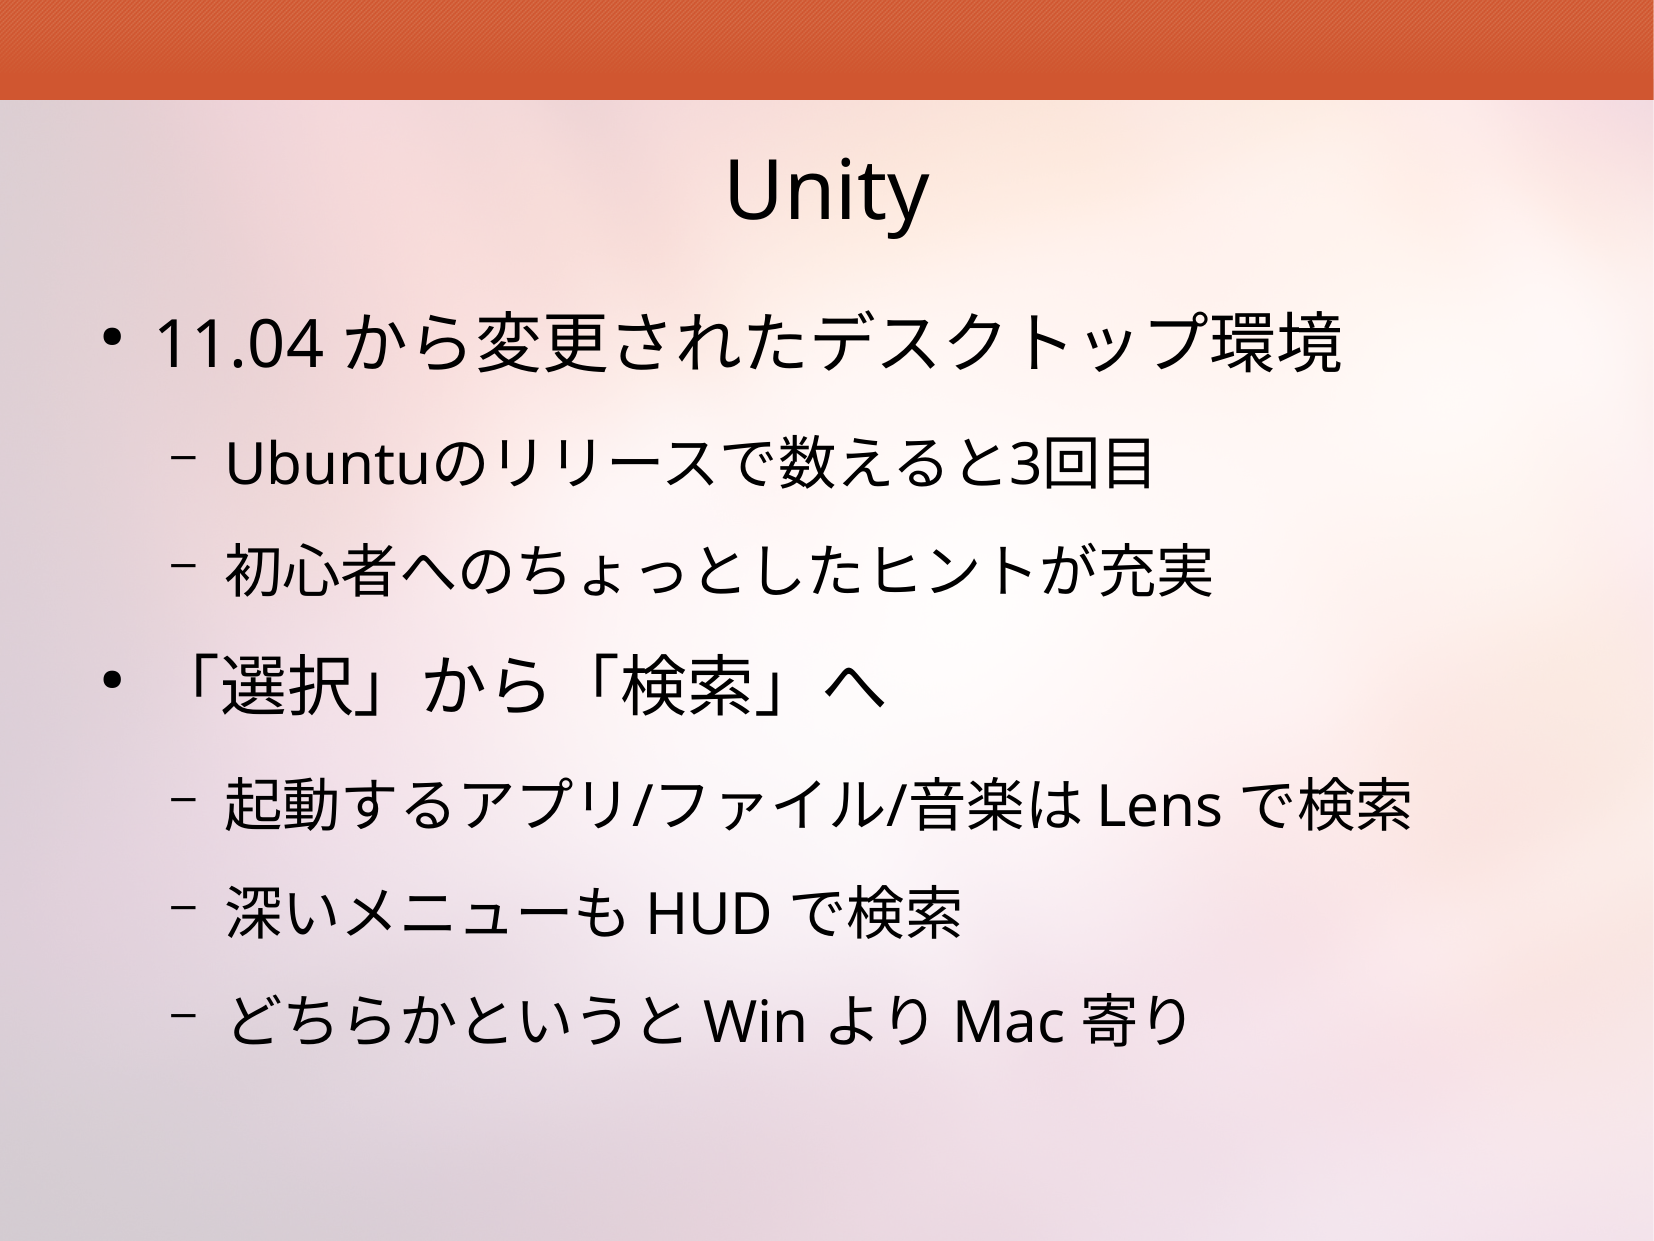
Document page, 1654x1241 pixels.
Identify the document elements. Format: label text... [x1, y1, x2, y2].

title Unity [82, 118, 1571, 257]
list 11.04 から変更されたデスクトップ環境 Ubuntuのリリースで数えると3回目 初心者へのちょっとしたヒントが充実 「選択」から「検索」へ 起動するアプリ/ファイル/音楽は Lens で検索 深いメニューも HUD で検索 どちらかというと Win より Mac 寄り [82, 290, 1538, 1123]
picture [0, 0, 1654, 1241]
